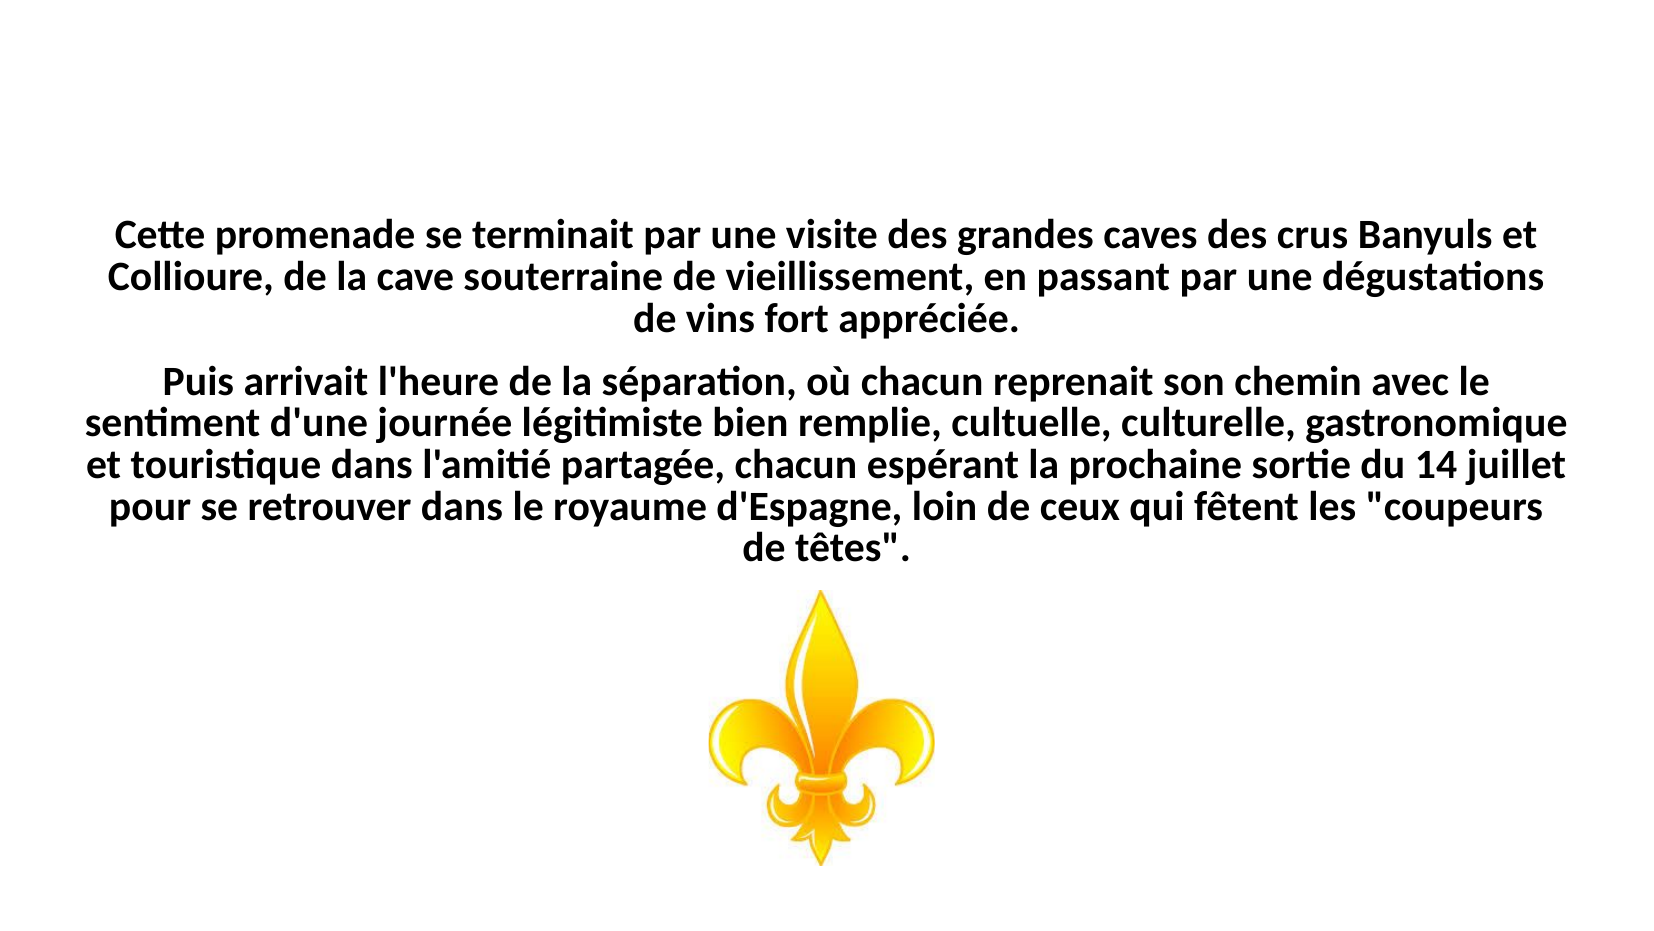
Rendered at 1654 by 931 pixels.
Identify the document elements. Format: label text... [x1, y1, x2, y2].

picture [708, 590, 935, 866]
list Cette promenade se terminait par une visite des grandes caves des crus Banyuls et Collioure, de la cave souterraine de vieillissement, en passant par une dégustations de vins fort appréciée. Puis arrivait l'heure de la séparation, où chacun reprenait son chemin avec le sentiment d'une journée légitimiste bien remplie, cultuelle, culturelle, gastronomique et touristique dans l'amitié partagée, chacun espérant la prochaine sortie du 14 juillet pour se retrouver dans le royaume d'Espagne, loin de ceux qui fêtent les "coupeurs de têtes". [82, 217, 1571, 758]
